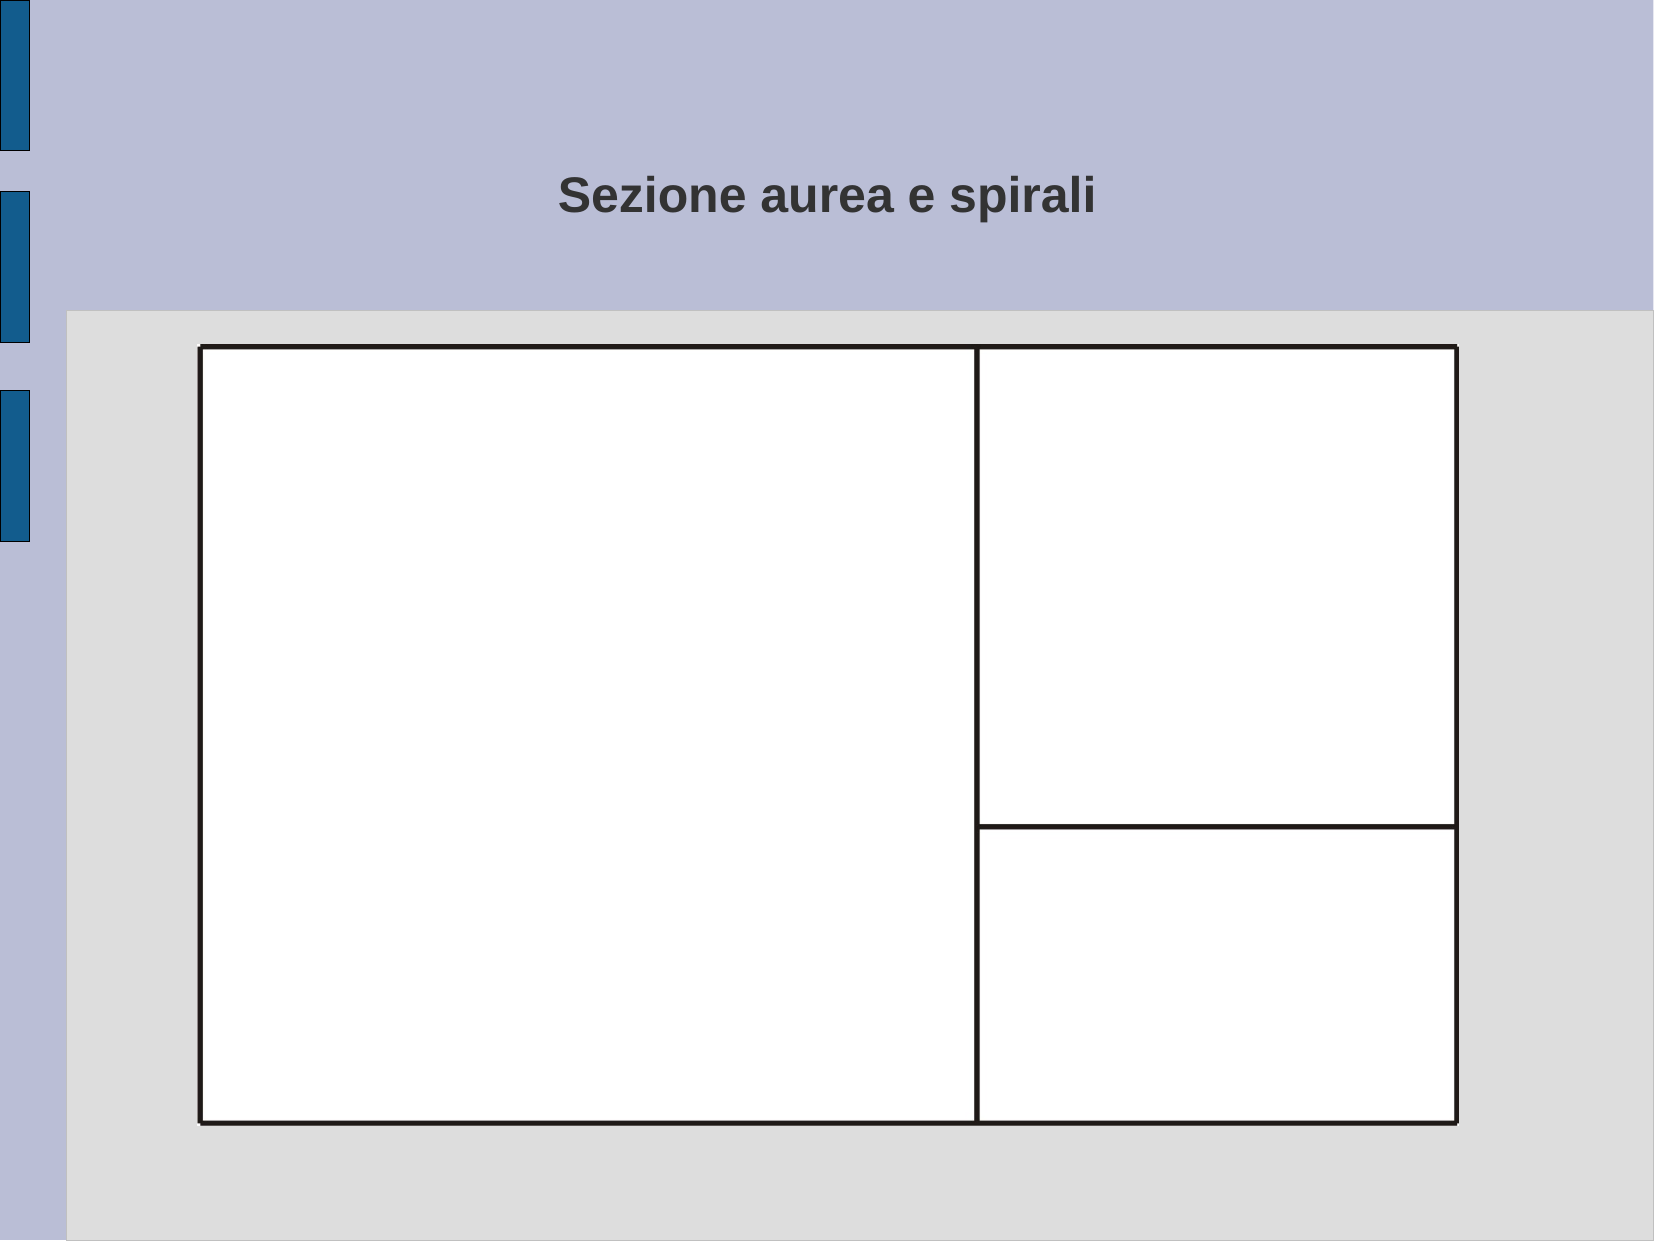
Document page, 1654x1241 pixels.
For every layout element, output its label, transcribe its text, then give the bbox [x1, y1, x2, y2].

picture [197, 344, 1459, 1126]
title Sezione aurea e spirali [121, 91, 1534, 299]
